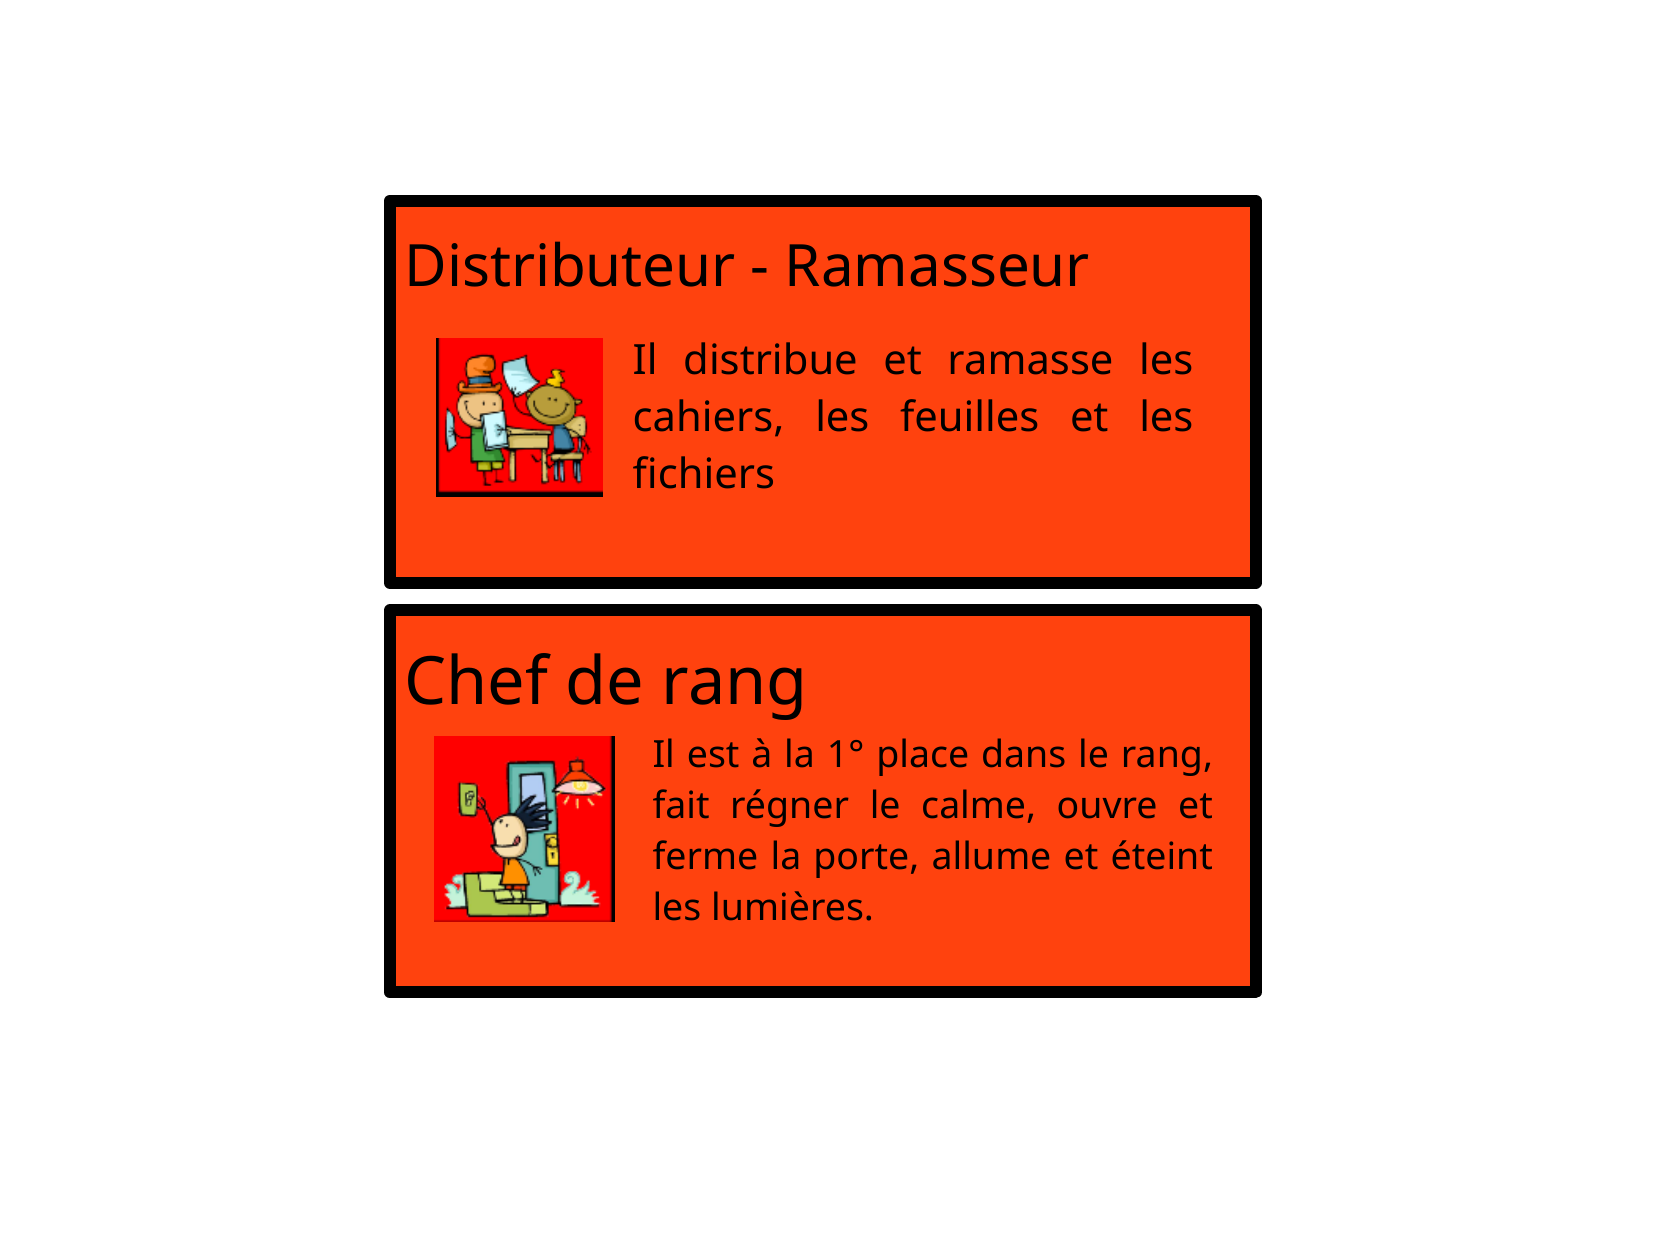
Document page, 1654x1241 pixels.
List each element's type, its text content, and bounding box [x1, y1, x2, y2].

text_box Chef de rang [389, 626, 1217, 757]
text_box Il distribue et ramasse les cahiers, les feuilles et les fichiers [617, 322, 1209, 511]
text_box Distributeur - Ramasseur [389, 216, 1217, 347]
text_box [389, 200, 1256, 583]
picture [436, 338, 603, 497]
text_box Il est à la 1° place dans le rang, fait régner le calme, ouvre et ferme la porte, allume et éteint les lumières. [637, 720, 1229, 945]
picture [434, 736, 615, 922]
text_box [389, 610, 1256, 993]
